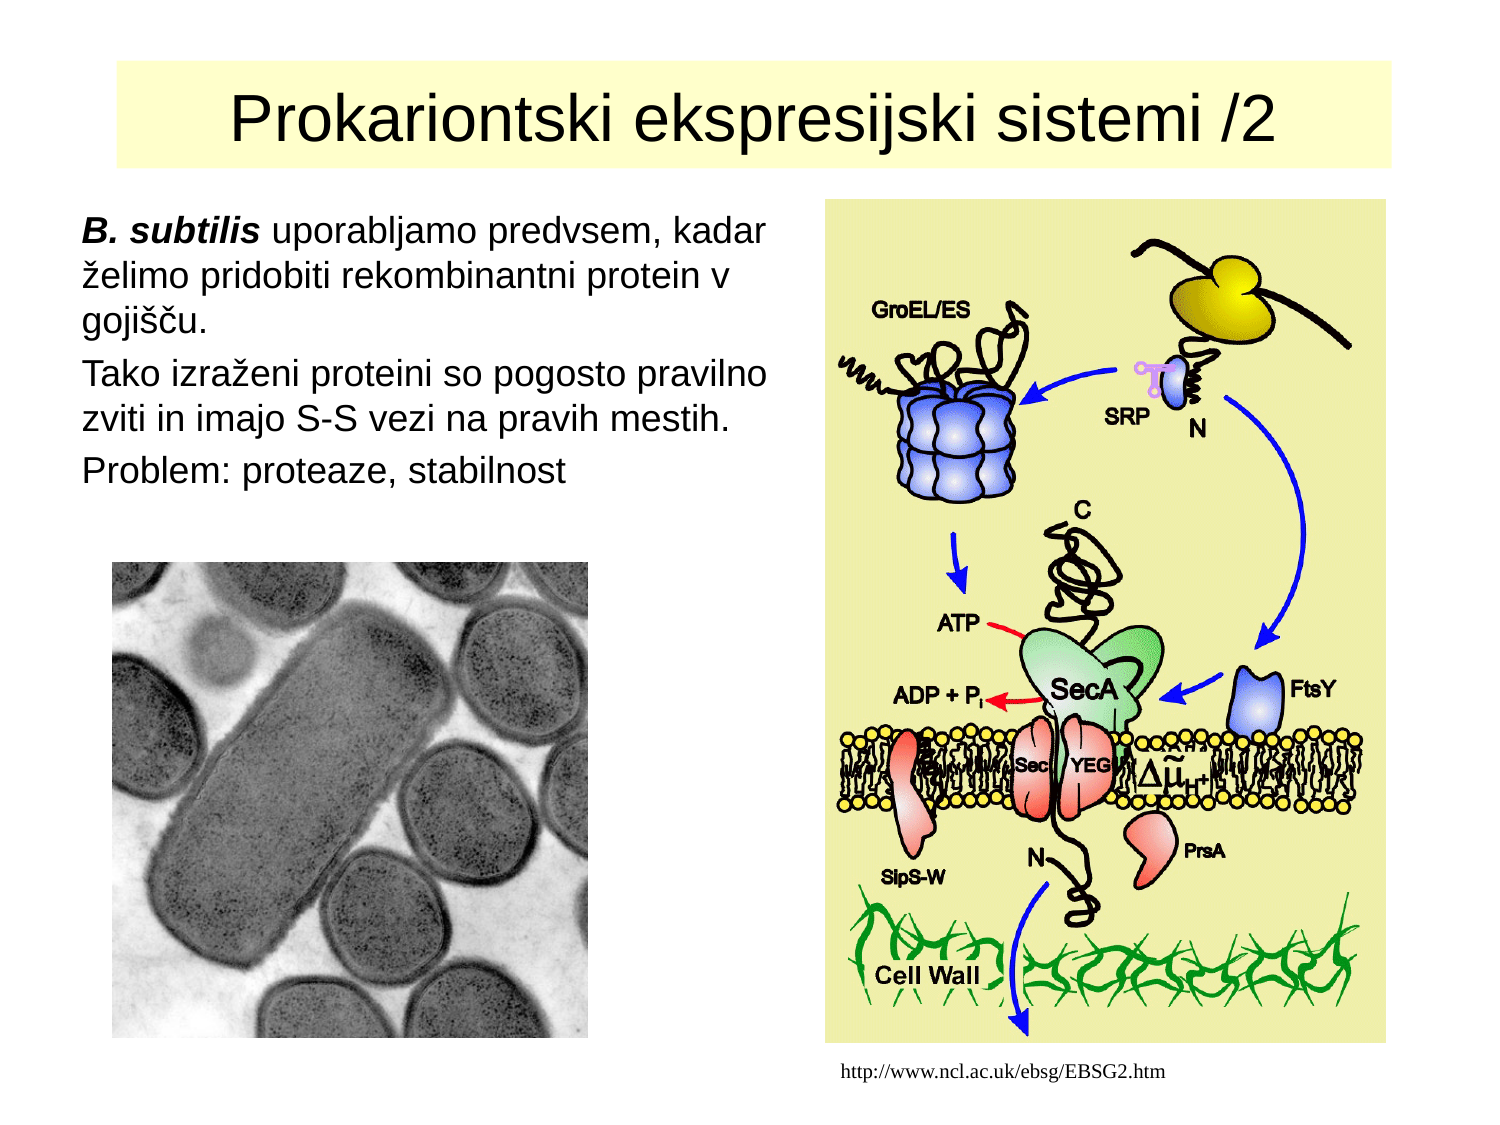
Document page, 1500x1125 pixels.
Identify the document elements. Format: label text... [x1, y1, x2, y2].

list B. subtilis uporabljamo predvsem, kadar želimo pridobiti rekombinantni protein v gojišču. Tako izraženi proteini so pogosto pravilno zviti in imajo S-S vezi na pravih mestih. Problem: proteaze, stabilnost [66, 198, 850, 1082]
picture [112, 562, 588, 1038]
title Prokariontski ekspresijski sistemi /2 [116, 60, 1392, 169]
picture [825, 199, 1386, 1043]
text_box http://www.ncl.ac.uk/ebsg/EBSG2.htm [825, 1050, 1181, 1090]
